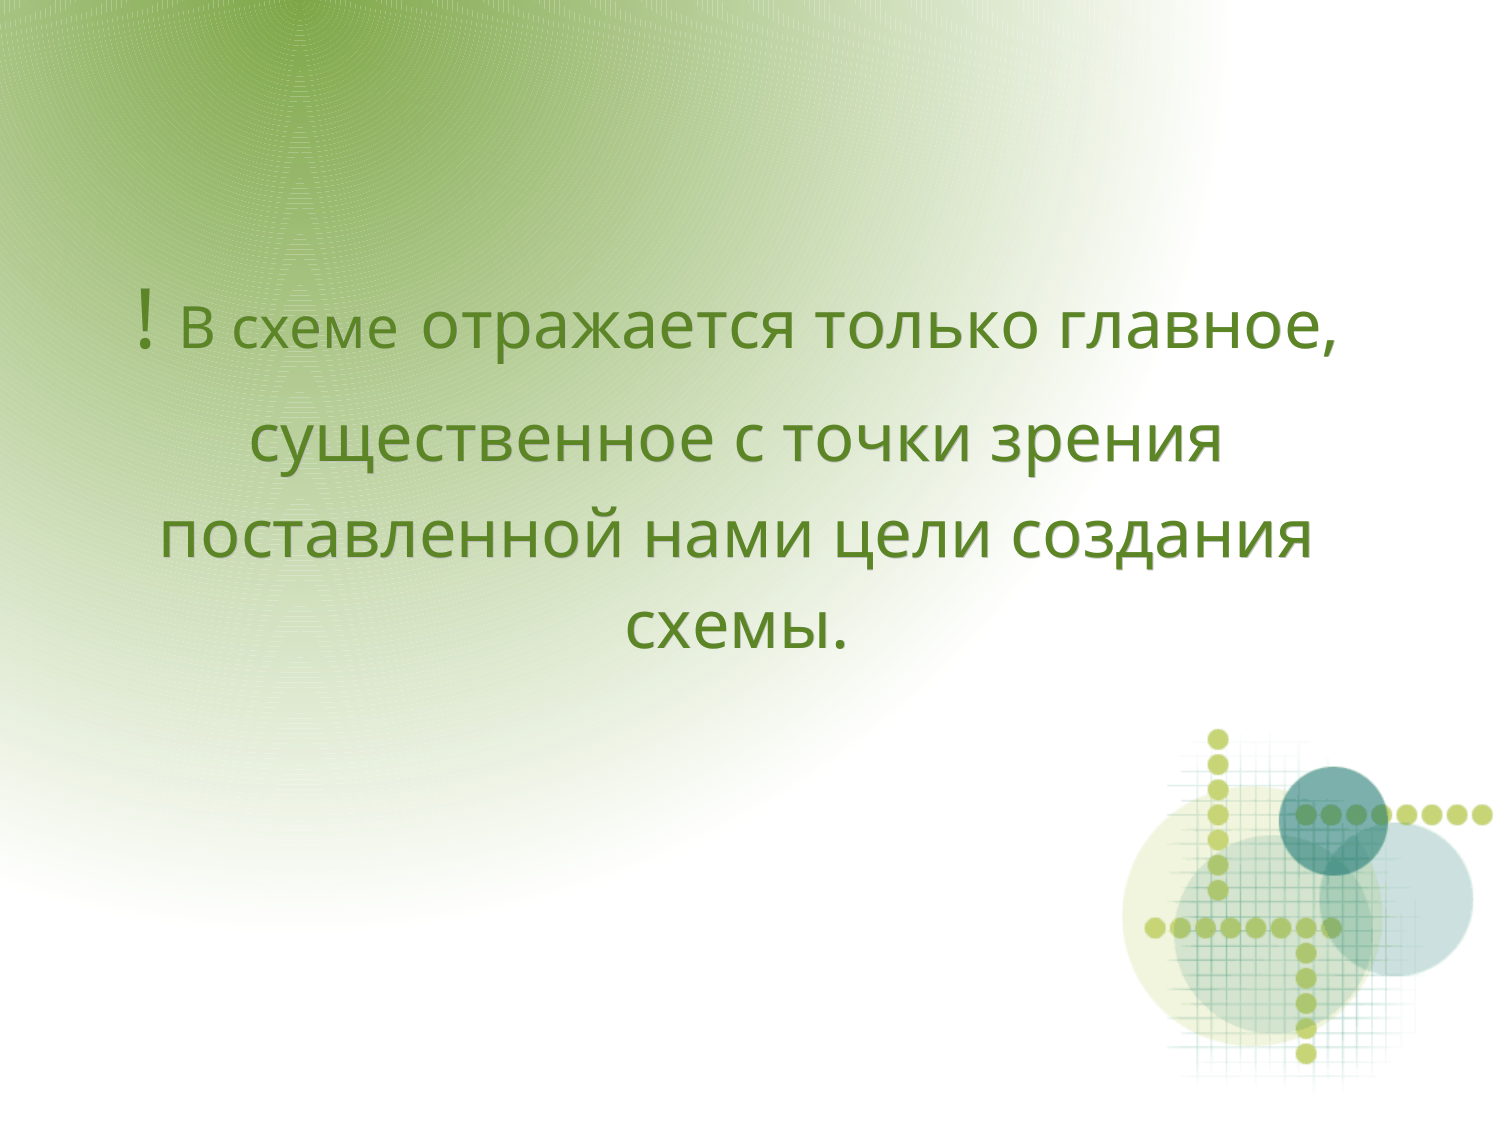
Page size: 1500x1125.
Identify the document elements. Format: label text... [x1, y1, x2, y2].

title ! В схеме отражается только главное, существенное с точки зрения поставленной нами цели создания схемы. [62, 315, 1413, 612]
picture [1110, 718, 1500, 1098]
